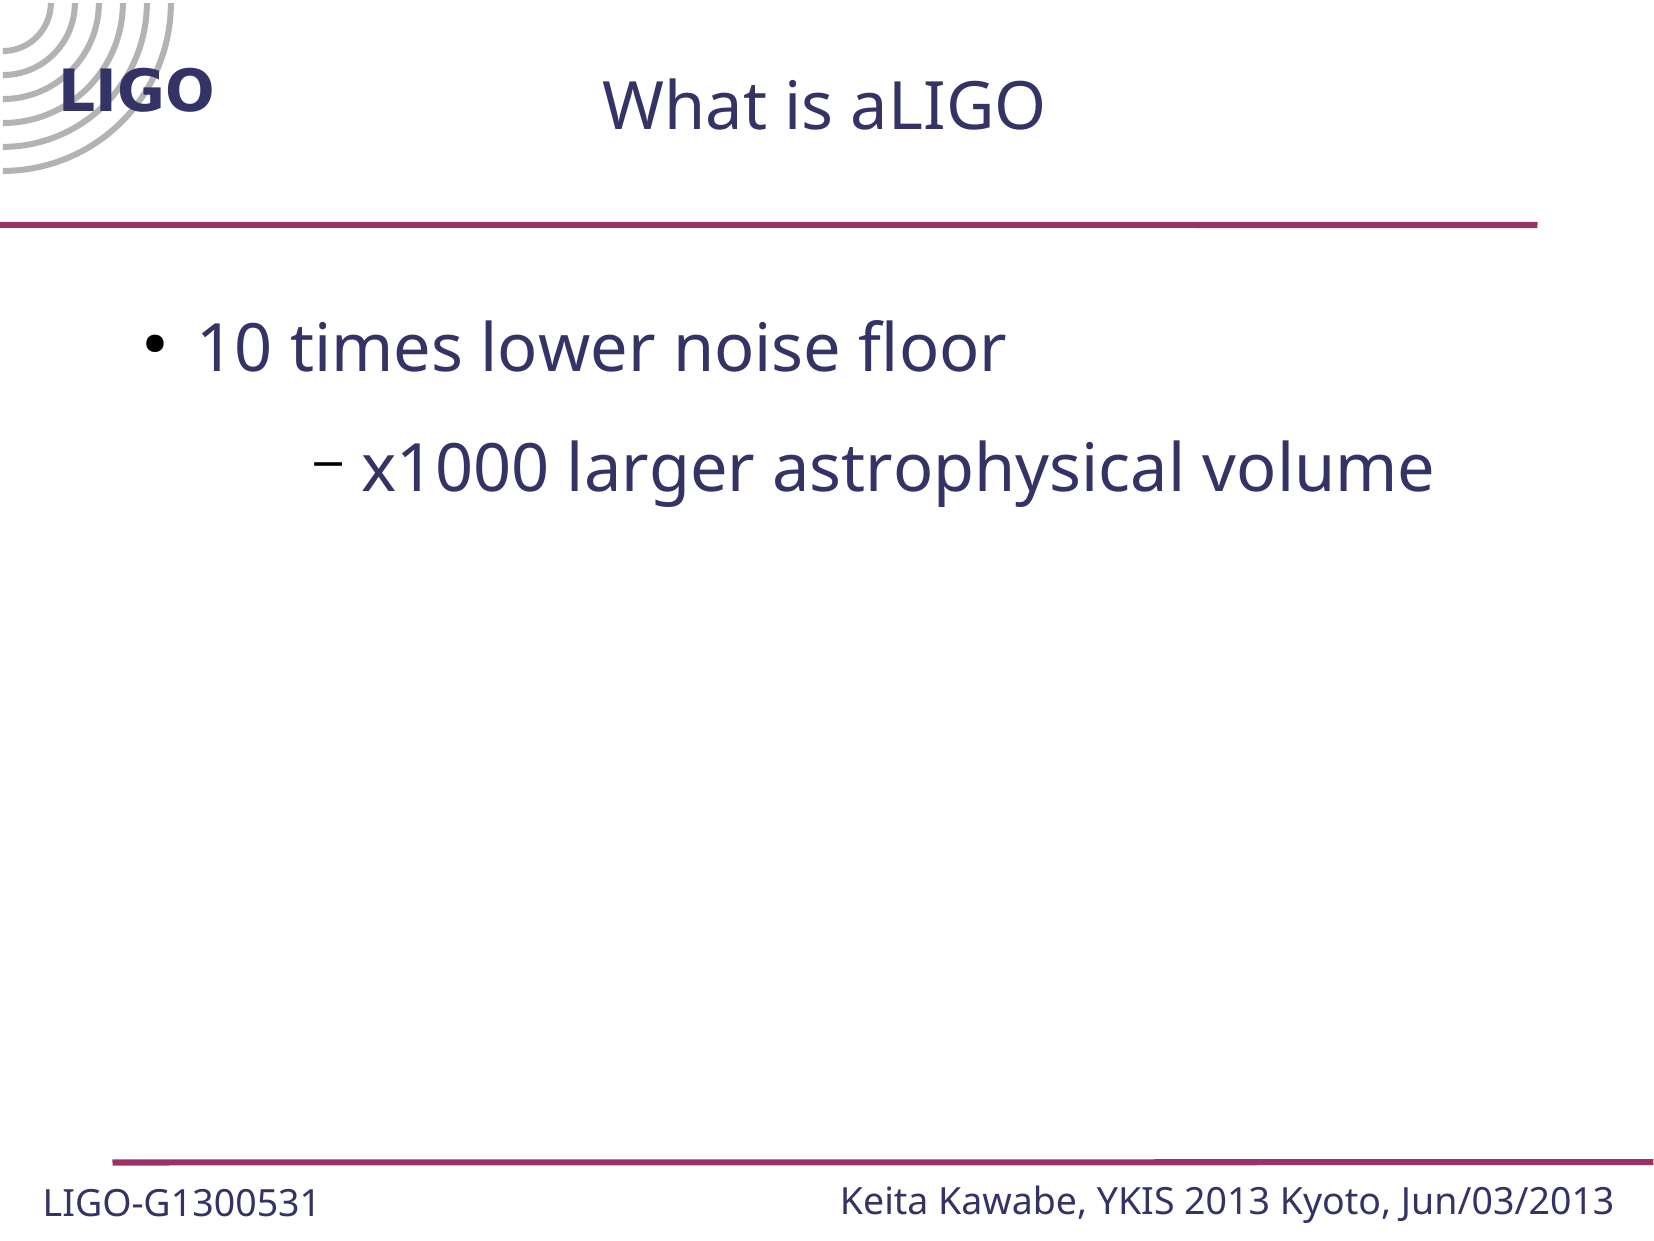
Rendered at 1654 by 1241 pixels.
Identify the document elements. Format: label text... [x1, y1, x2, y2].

list 10 times lower noise floor x1000 larger astrophysical volume [125, 300, 1538, 1020]
title What is aLIGO [187, 0, 1463, 208]
